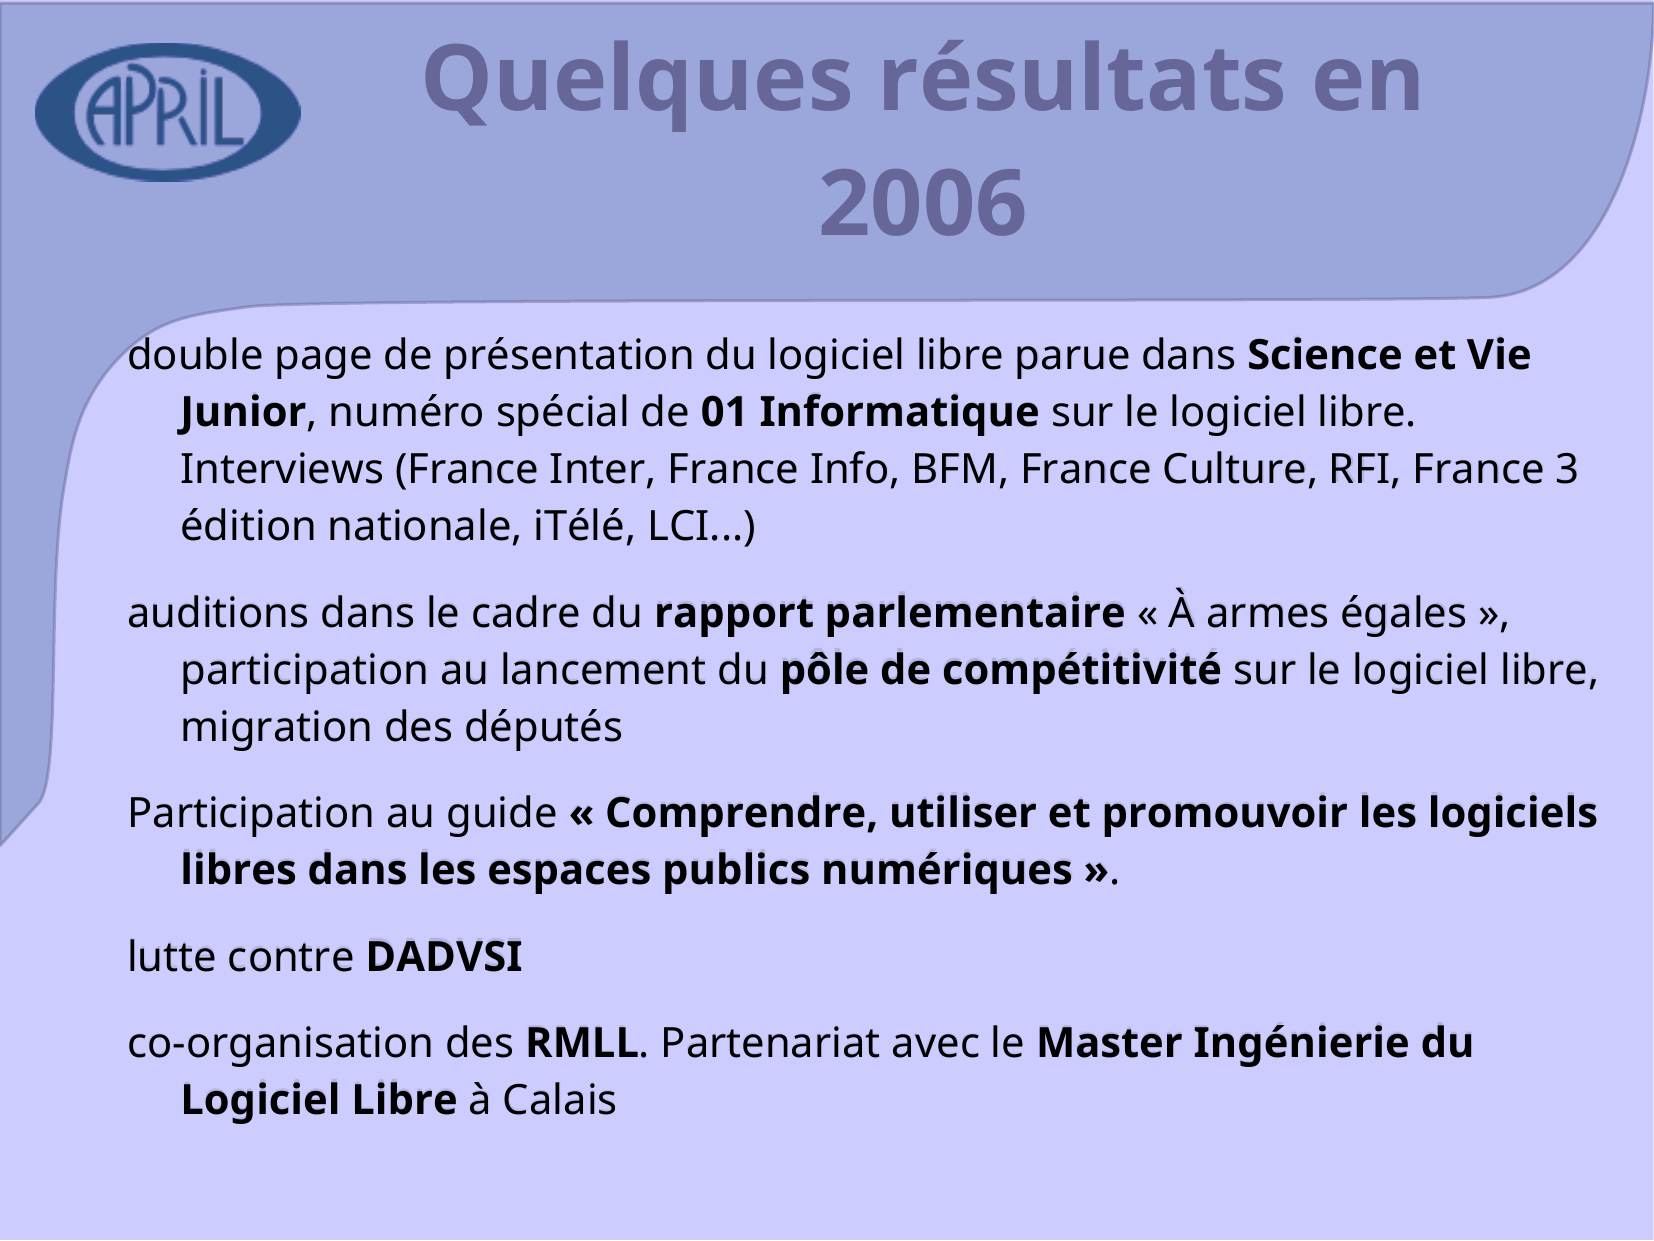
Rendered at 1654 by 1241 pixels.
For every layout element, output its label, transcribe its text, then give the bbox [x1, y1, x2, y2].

list double page de présentation du logiciel libre parue dans Science et Vie Junior, numéro spécial de 01 Informatique sur le logiciel libre. Interviews (France Inter, France Info, BFM, France Culture, RFI, France 3 édition nationale, iTélé, LCI...) auditions dans le cadre du rapport parlementaire « À armes égales », participation au lancement du pôle de compétitivité sur le logiciel libre, migration des députés Participation au guide « Comprendre, utiliser et promouvoir les logiciels libres dans les espaces publics numériques ». lutte contre DADVSI co-organisation des RMLL. Partenariat avec le Master Ingénierie du Logiciel Libre à Calais [109, 324, 1623, 1119]
title Quelques résultats en 2006 [313, 30, 1534, 245]
picture [35, 43, 301, 182]
